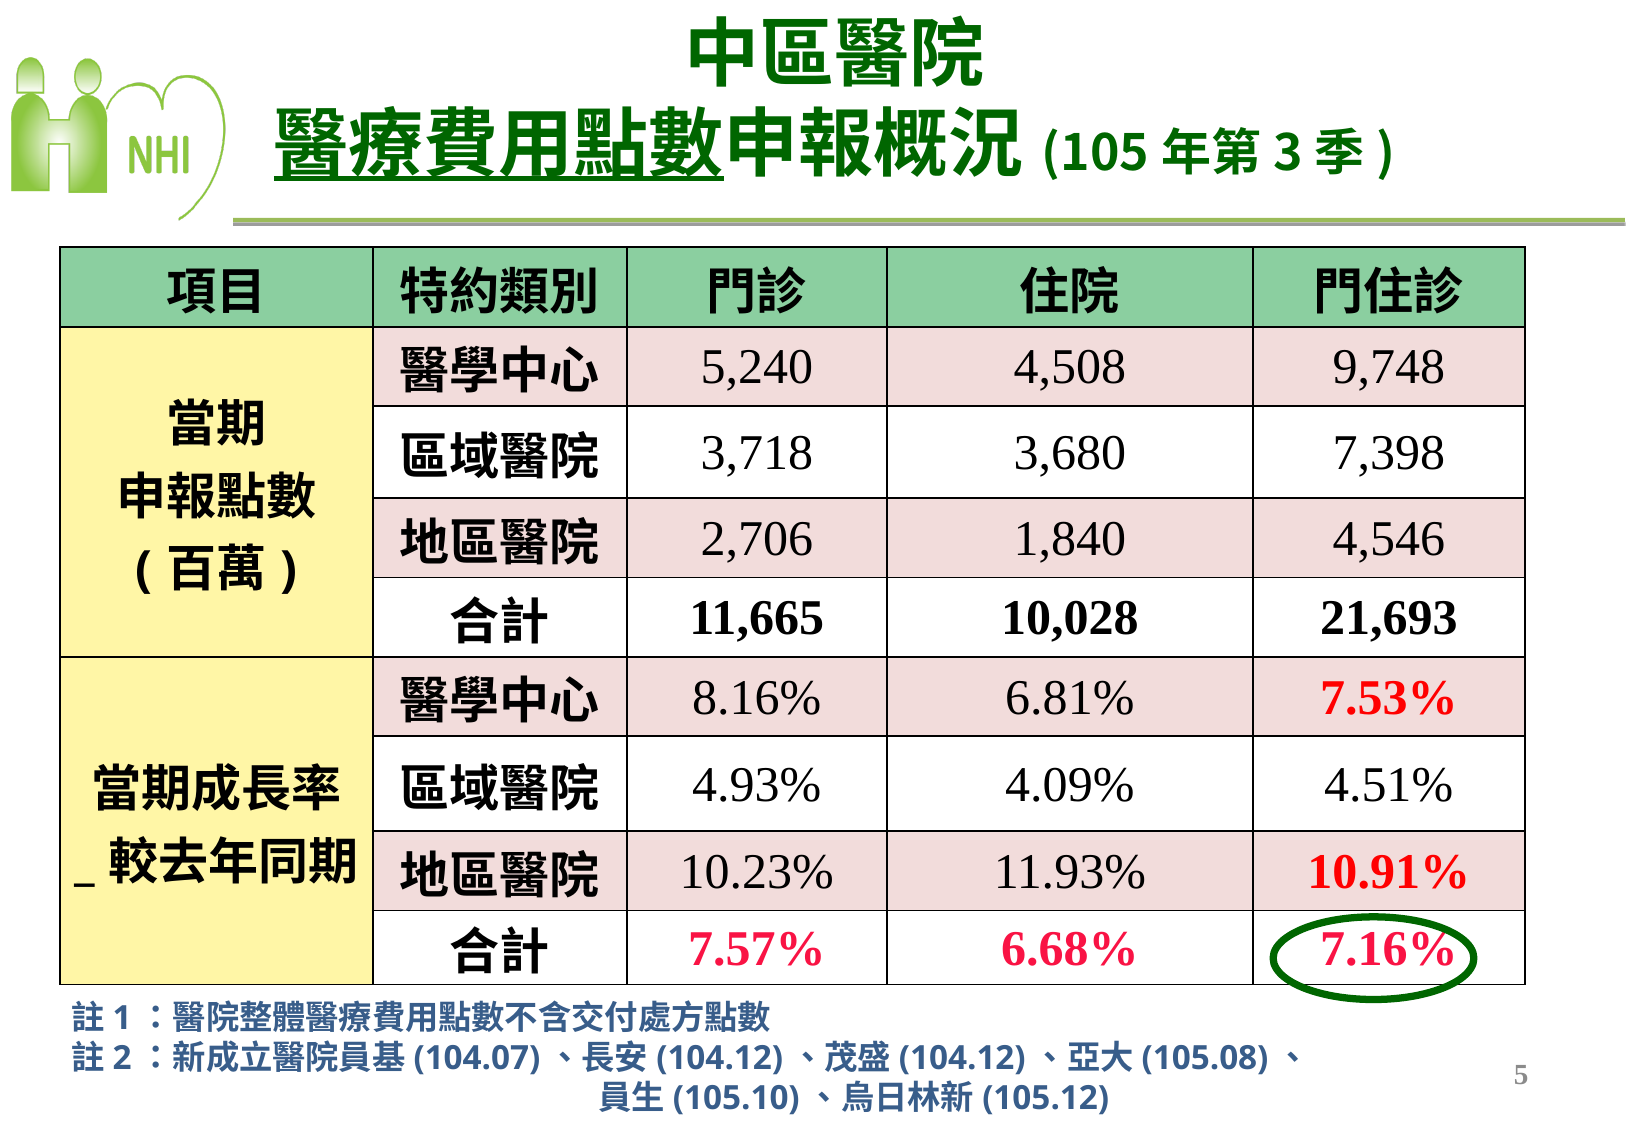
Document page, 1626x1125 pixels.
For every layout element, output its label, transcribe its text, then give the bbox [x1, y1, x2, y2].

table_cell 合計 [374, 578, 626, 656]
table_cell 7,398 [1254, 407, 1524, 497]
table_cell 10,028 [888, 578, 1252, 656]
table_cell 9,748 [1254, 328, 1524, 405]
table_header 特約類別 [374, 248, 626, 326]
table_header 項目 [61, 248, 372, 326]
table_cell 2,706 [628, 499, 886, 577]
table_cell 8.16% [628, 658, 886, 735]
table_cell 21,693 [1254, 578, 1524, 656]
table_cell 醫學中心 [374, 328, 626, 405]
table_cell 4,546 [1254, 499, 1524, 577]
table_cell 6.68% [888, 911, 1252, 984]
slide_number <編號> [1164, 1042, 1544, 1103]
table_cell 1,840 [888, 499, 1252, 577]
table_cell 當期 申報點數 (百萬) [61, 328, 372, 656]
table_header 住院 [888, 248, 1252, 326]
table_cell 5,240 [628, 328, 886, 405]
table_cell 10.23% [628, 832, 886, 910]
table_cell 區域醫院 [374, 737, 626, 830]
table_cell 10.91% [1254, 832, 1524, 910]
table_cell 6.81% [888, 658, 1252, 735]
text_box 註1：醫院整體醫療費用點數不含交付處方點數 註2：新成立醫院員基(104.07)、長安(104.12)、茂盛(104.12)、亞大(105.08)、 員生(105.10)、烏日林新(105.12) [56, 988, 1474, 1124]
table_cell 4.09% [888, 737, 1252, 830]
table_cell 地區醫院 [374, 499, 626, 577]
table_cell 4,508 [888, 328, 1252, 405]
table_header 門診 [628, 248, 886, 326]
table_cell 3,718 [628, 407, 886, 497]
table_cell 地區醫院 [374, 832, 626, 910]
table_cell 7.16% [1254, 911, 1524, 984]
table_cell 當期成長率 _較去年同期 [61, 658, 372, 984]
table_cell 醫學中心 [374, 658, 626, 735]
table_header 門住診 [1254, 248, 1524, 326]
table_cell 3,680 [888, 407, 1252, 497]
table_cell 合計 [374, 911, 626, 984]
title 中區醫院 醫療費用點數申報概況(105年第3季) [151, 0, 1519, 190]
table_cell 11.93% [888, 832, 1252, 910]
picture [0, 42, 233, 233]
table_cell 7.57% [628, 911, 886, 984]
table_cell 7.16% [1277, 921, 1470, 984]
table_cell 區域醫院 [374, 407, 626, 497]
table_cell 7.53% [1254, 658, 1524, 735]
table_cell 11,665 [628, 578, 886, 656]
table_cell 4.51% [1254, 737, 1524, 830]
table_cell 4.93% [628, 737, 886, 830]
